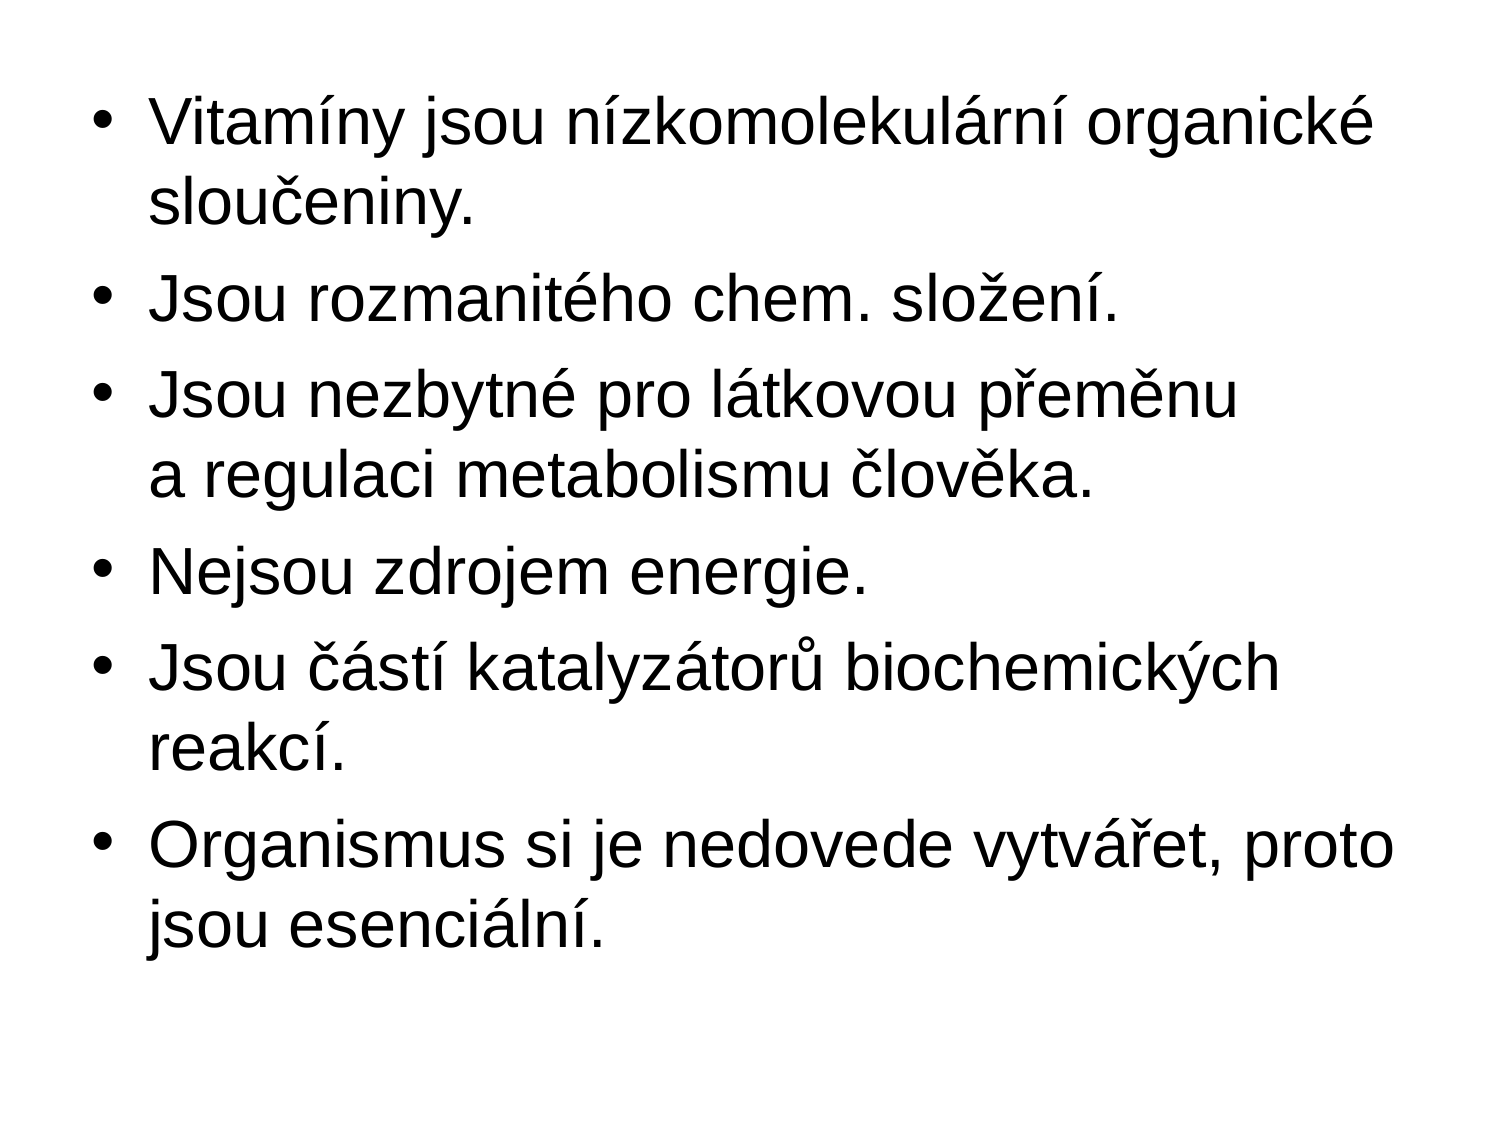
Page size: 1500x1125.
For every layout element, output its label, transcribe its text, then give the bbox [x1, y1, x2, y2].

list Vitamíny jsou nízkomolekulární organické sloučeniny. Jsou rozmanitého chem. složení. Jsou nezbytné pro látkovou přeměnu a regulaci metabolismu člověka. Nejsou zdrojem energie. Jsou částí katalyzátorů biochemických reakcí. Organismus si je nedovede vytvářet, proto jsou esenciální. [76, 70, 1427, 1010]
